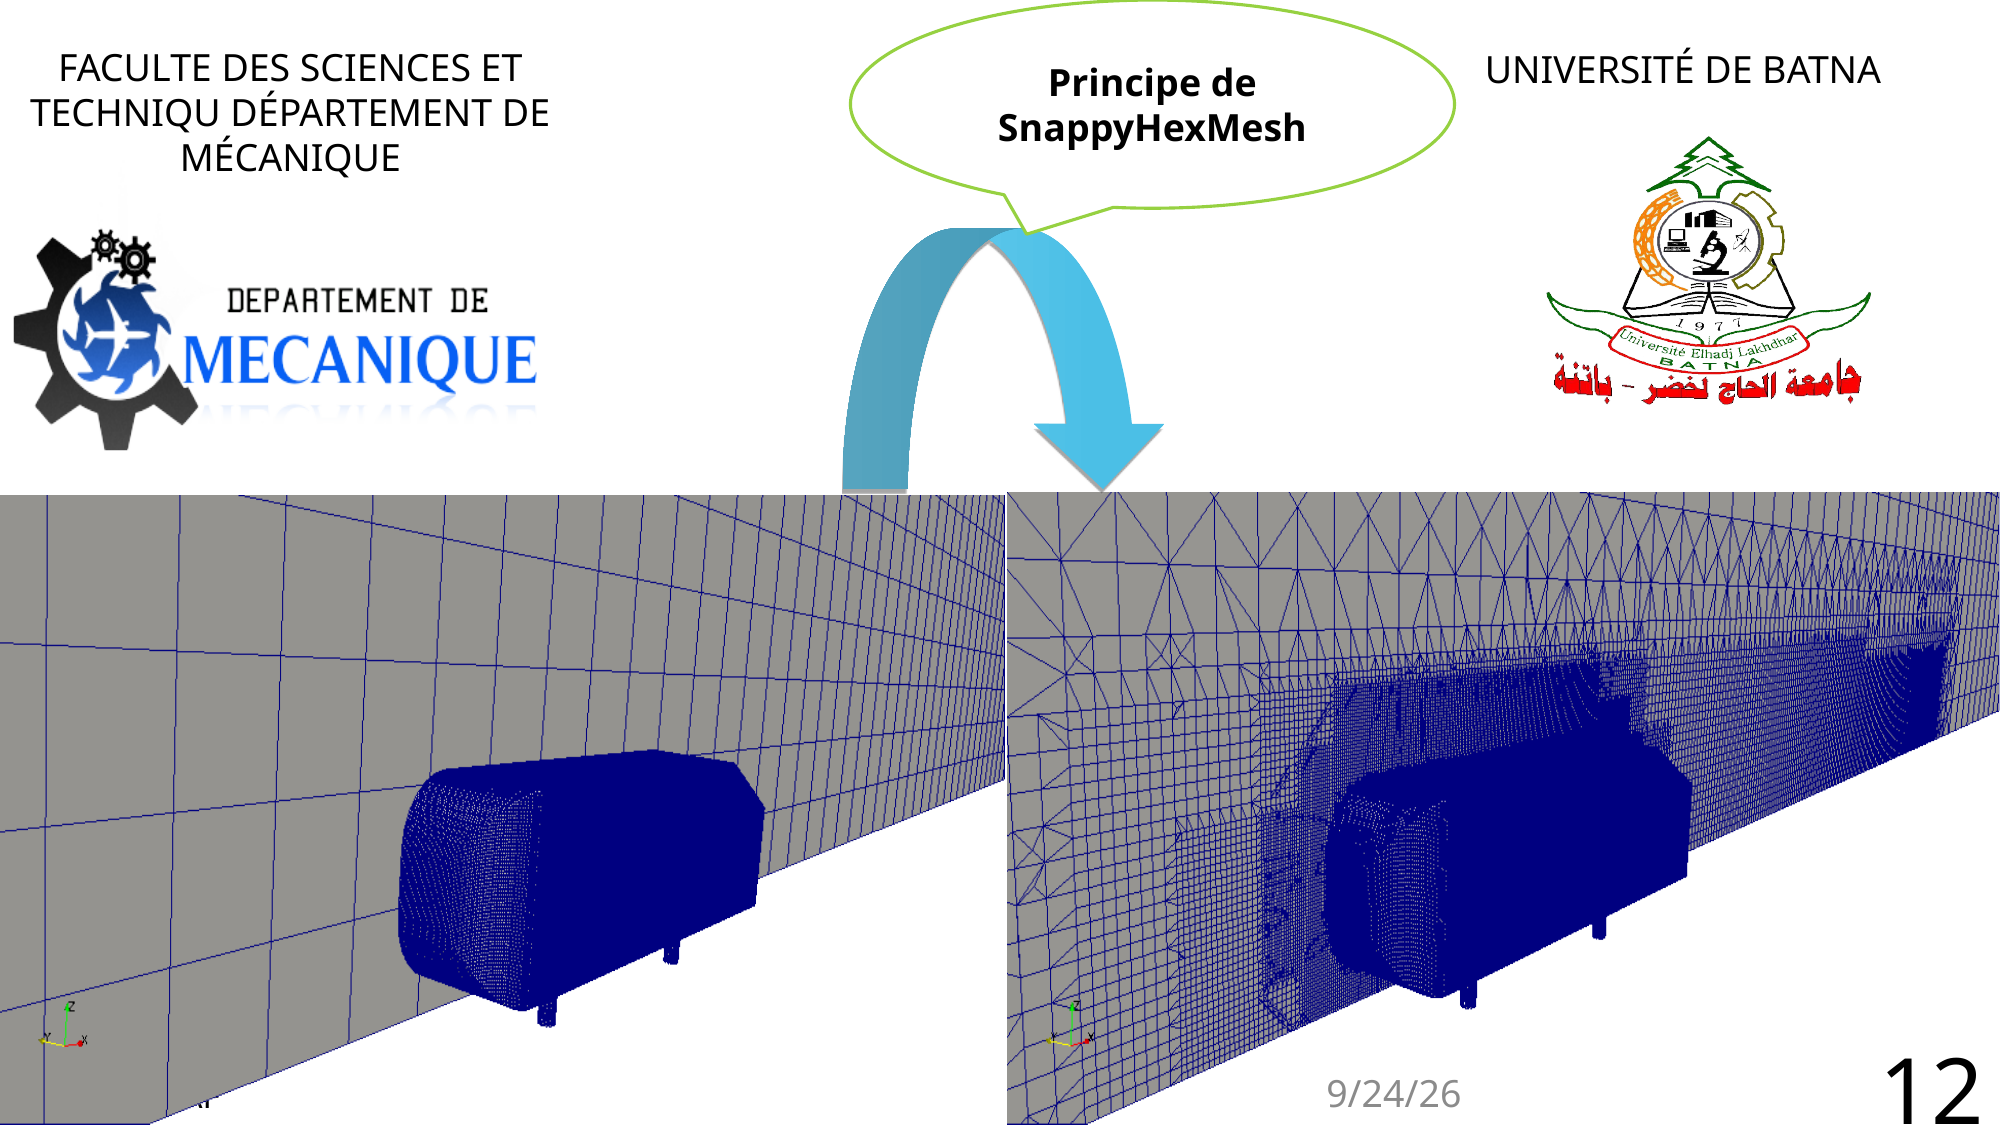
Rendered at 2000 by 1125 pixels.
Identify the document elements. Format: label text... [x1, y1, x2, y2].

picture [1541, 144, 1876, 407]
text_box Principe de SnappyHexMesh [850, 0, 1455, 235]
text_box Faculte des Sciences et Techniqu Département de MÉCANIQUE [13, 36, 567, 187]
picture [1007, 492, 2000, 1125]
picture [0, 134, 552, 468]
text_box Université de Batna [1469, 38, 1935, 144]
picture [0, 495, 1005, 1125]
text_box [842, 228, 1165, 490]
